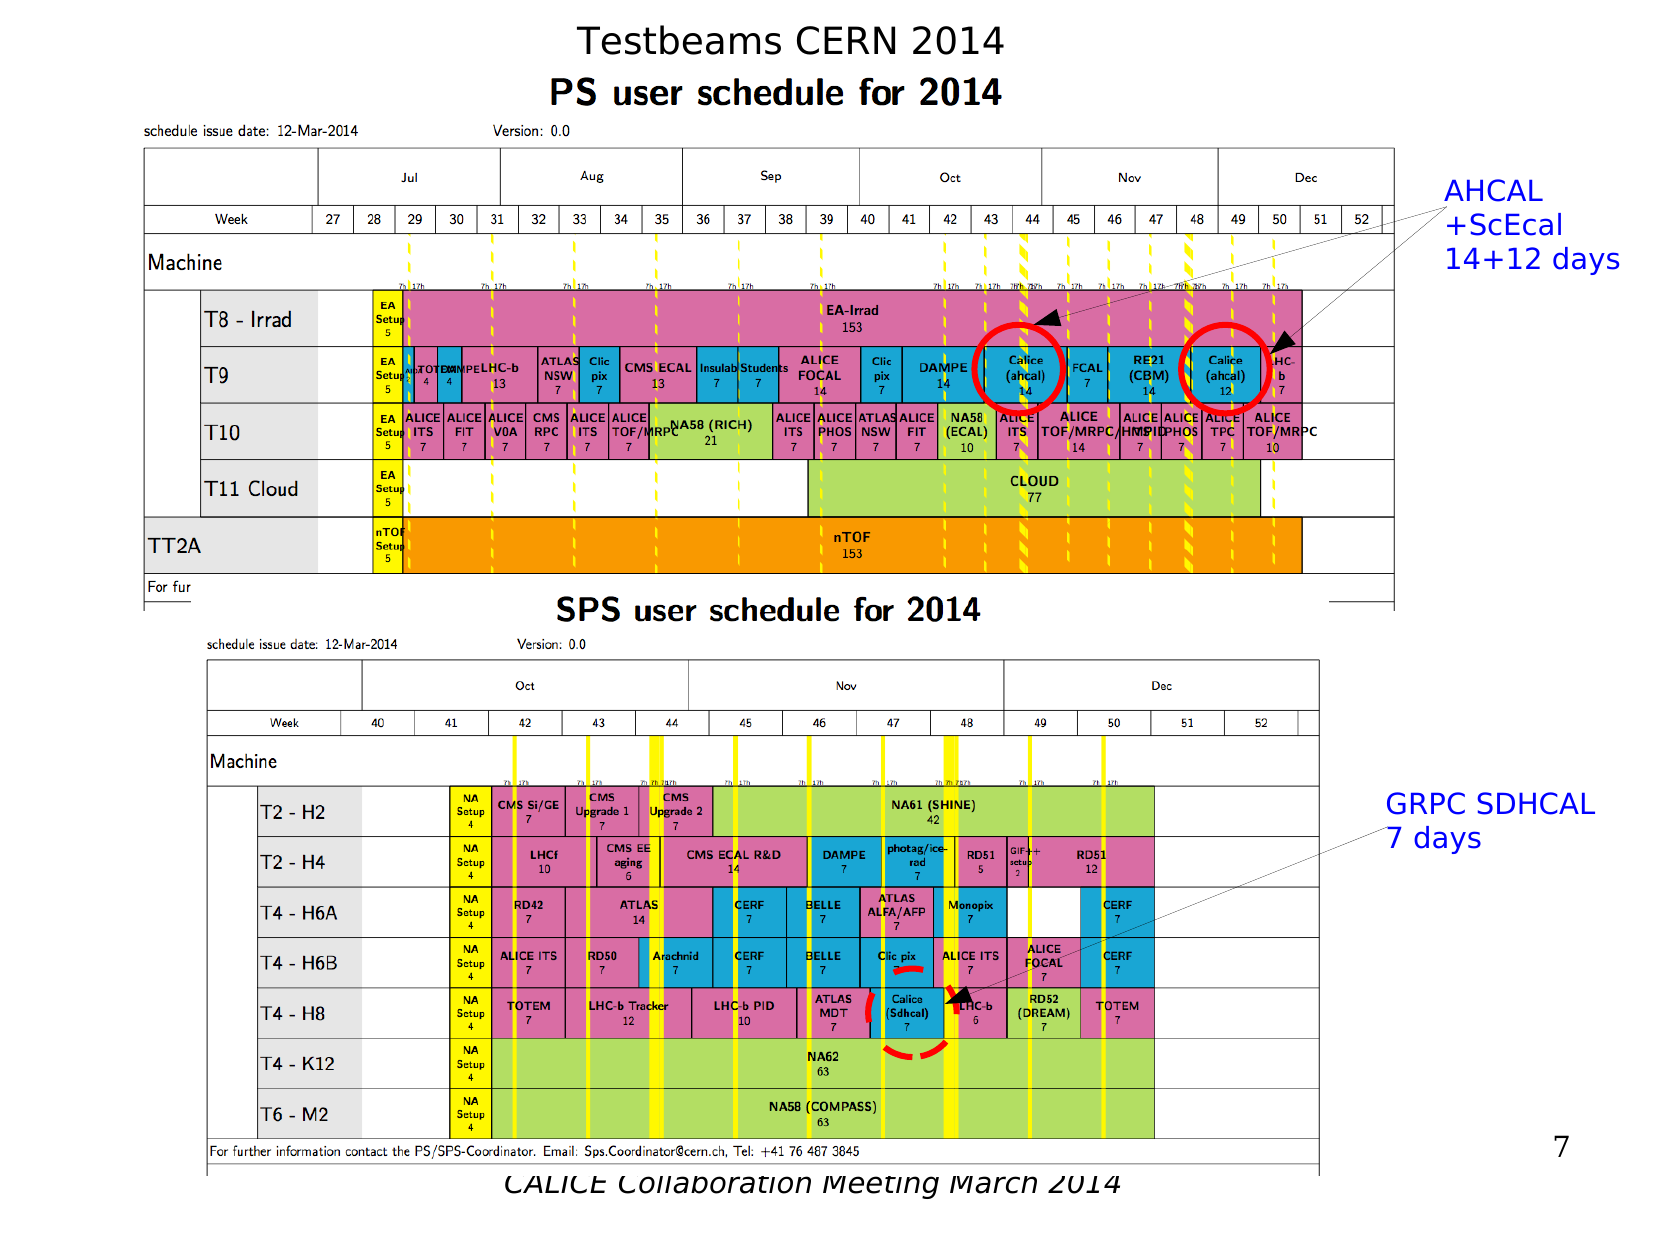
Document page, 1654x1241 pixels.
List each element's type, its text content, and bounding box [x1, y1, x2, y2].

picture [978, 328, 1059, 410]
picture [129, 55, 1408, 1176]
picture [1185, 328, 1266, 410]
text_box Testbeams CERN 2014 [562, 12, 1015, 71]
text_box GRPC SDHCAL 7 days [1370, 779, 1625, 863]
text_box AHCAL +ScEcal 14+12 days [1429, 166, 1636, 284]
